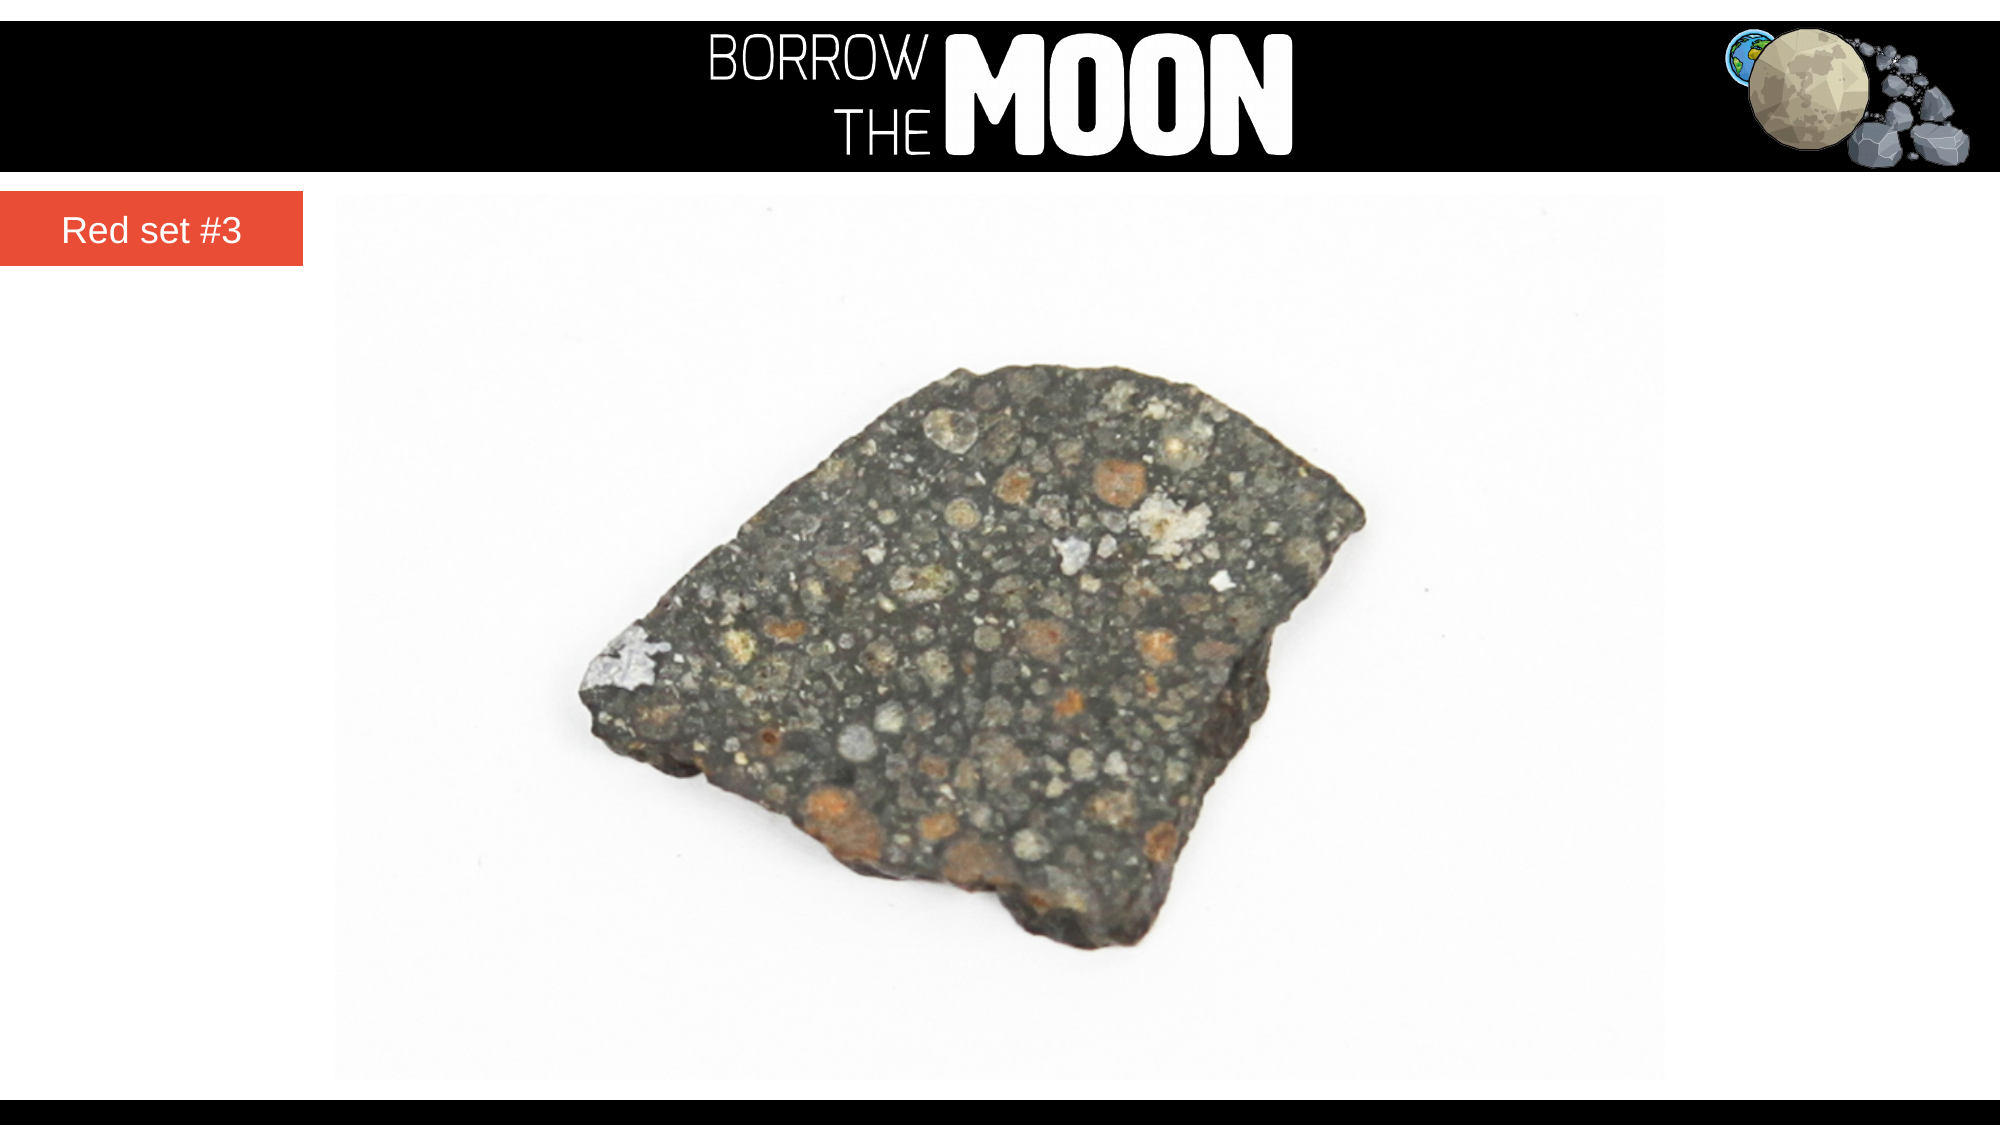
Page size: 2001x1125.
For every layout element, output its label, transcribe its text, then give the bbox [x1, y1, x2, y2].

text_box Red set #3 [0, 191, 303, 266]
picture [335, 194, 1665, 1080]
